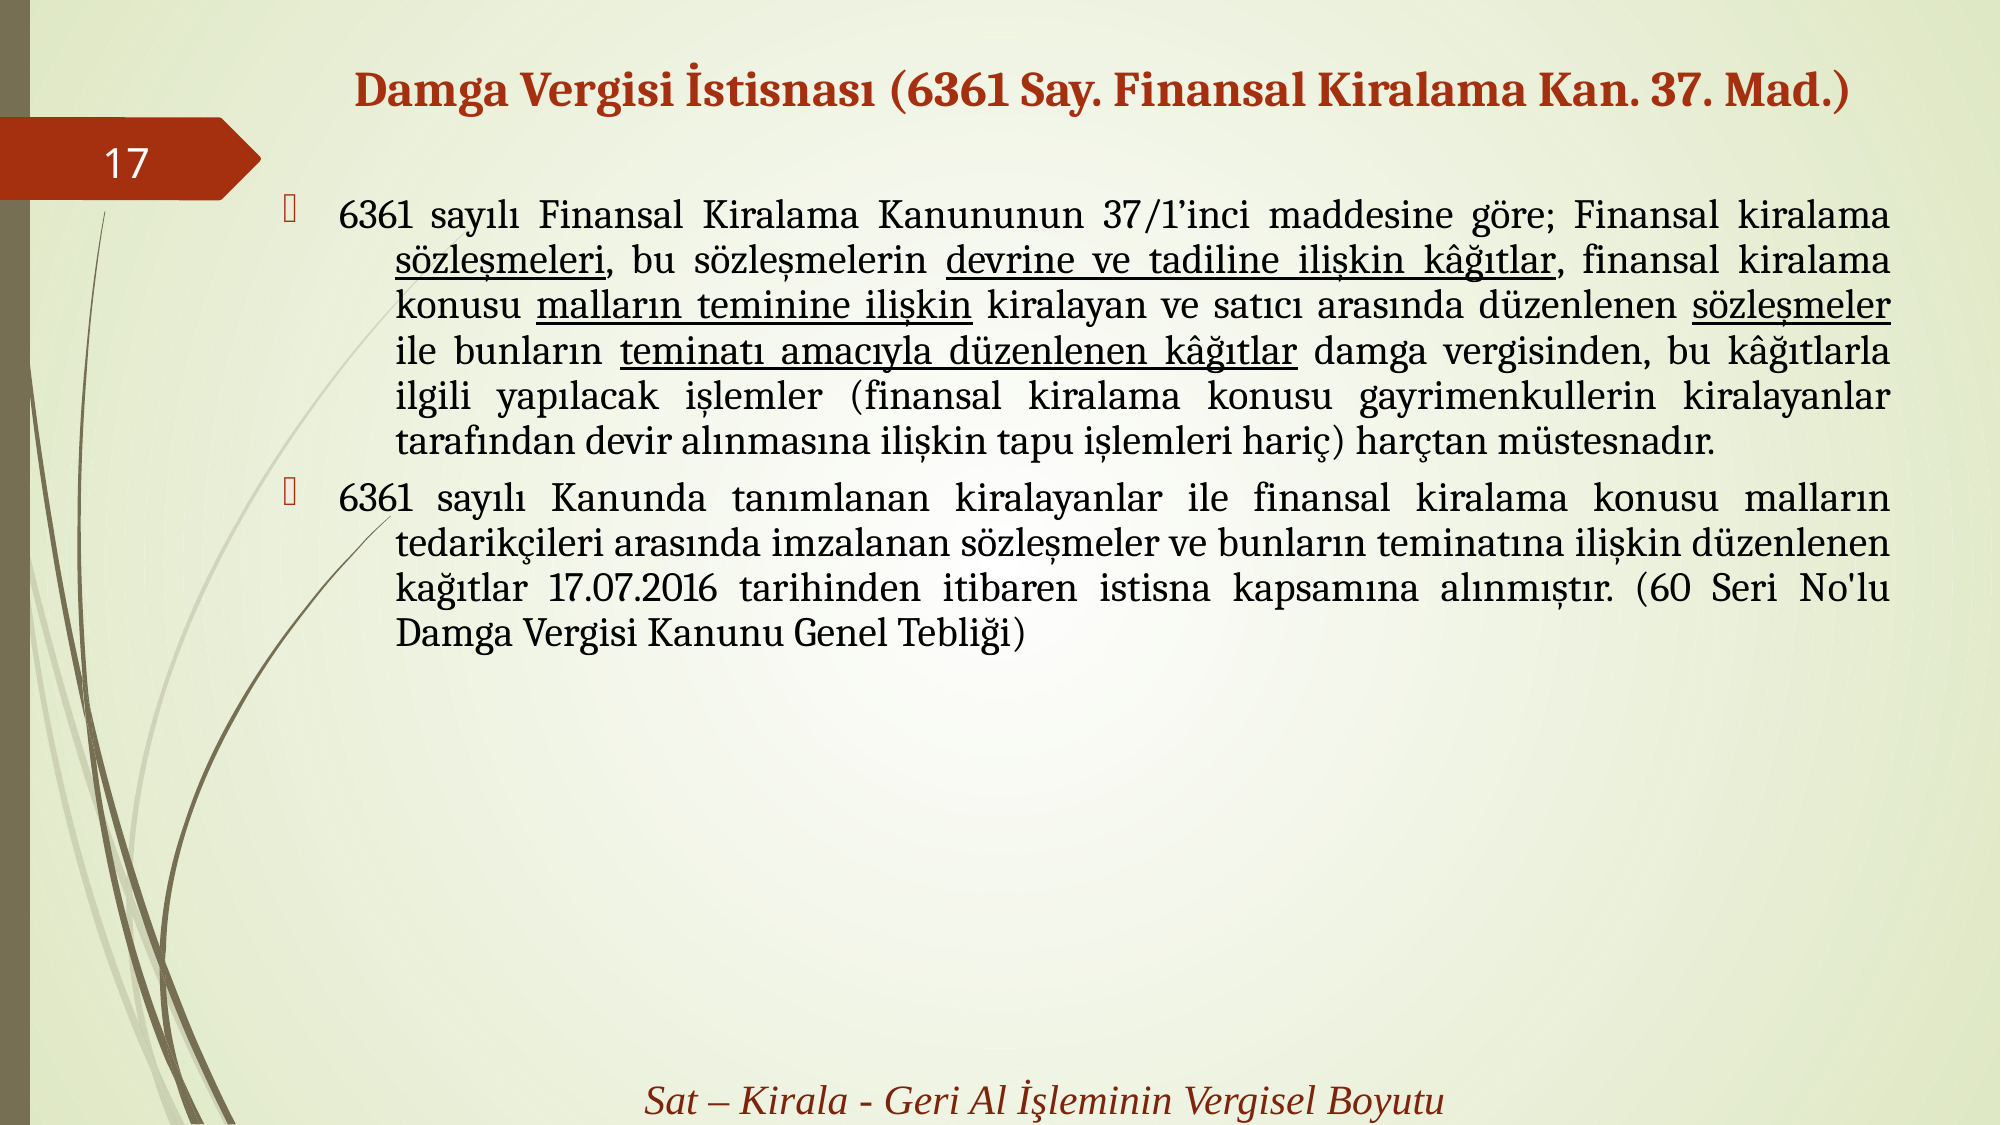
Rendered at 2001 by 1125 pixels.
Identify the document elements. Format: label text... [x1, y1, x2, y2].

title Damga Vergisi İstisnası (6361 Say. Finansal Kiralama Kan. 37. Mad.) [339, 49, 1924, 153]
text_box Sat – Kirala - Geri Al İşleminin Vergisel Boyutu [425, 1065, 1676, 1125]
list 6361 sayılı Finansal Kiralama Kanununun 37/1’inci maddesine göre; Finansal kiralama sözleşmeleri, bu sözleşmelerin devrine ve tadiline ilişkin kâğıtlar, finansal kiralama konusu malların teminine ilişkin kiralayan ve satıcı arasında düzenlenen sözleşmeler ile bunların teminatı amacıyla düzenlenen kâğıtlar damga vergisinden, bu kâğıtlarla ilgili yapılacak işlemler (finansal kiralama konusu gayrimenkullerin kiralayanlar tarafından devir alınmasına ilişkin tapu işlemleri hariç) harçtan müstesnadır. 6361 sayılı Kanunda tanımlanan kiralayanlar ile finansal kiralama konusu malların tedarikçileri arasında imzalanan sözleşmeler ve bunların teminatına ilişkin düzenlenen kağıtlar 17.07.2016 tarihinden itibaren istisna kapsamına alınmıştır. (60 Seri No'lu Damga Vergisi Kanunu Genel Tebliği) [267, 185, 1906, 668]
text_box [87, 129, 216, 190]
